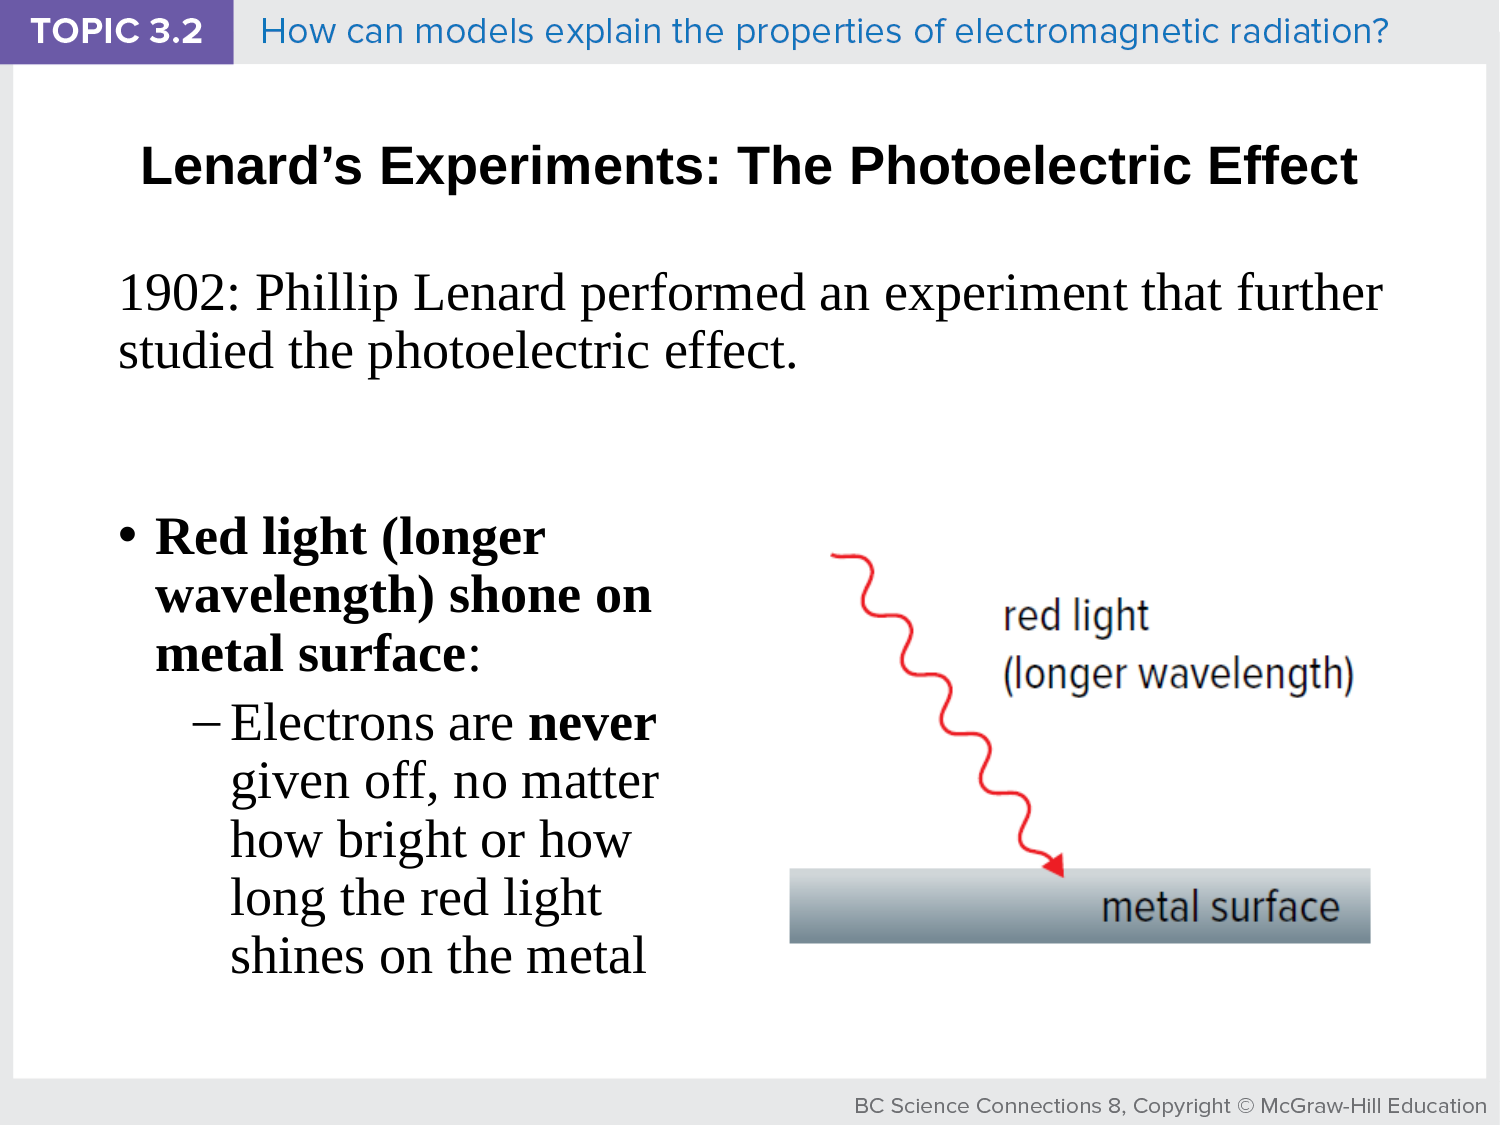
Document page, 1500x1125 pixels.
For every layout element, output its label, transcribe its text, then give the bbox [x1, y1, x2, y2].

title Lenard’s Experiments: The Photoelectric Effect [103, 76, 1397, 256]
picture [0, 0, 1500, 1082]
list Red light (longer wavelength) shone on metal surface: Electrons are never given off, no matter how bright or how long the red light shines on the metal [103, 500, 747, 1057]
list 1902: Phillip Lenard performed an experiment that further studied the photoelectric effect. [103, 256, 1435, 450]
